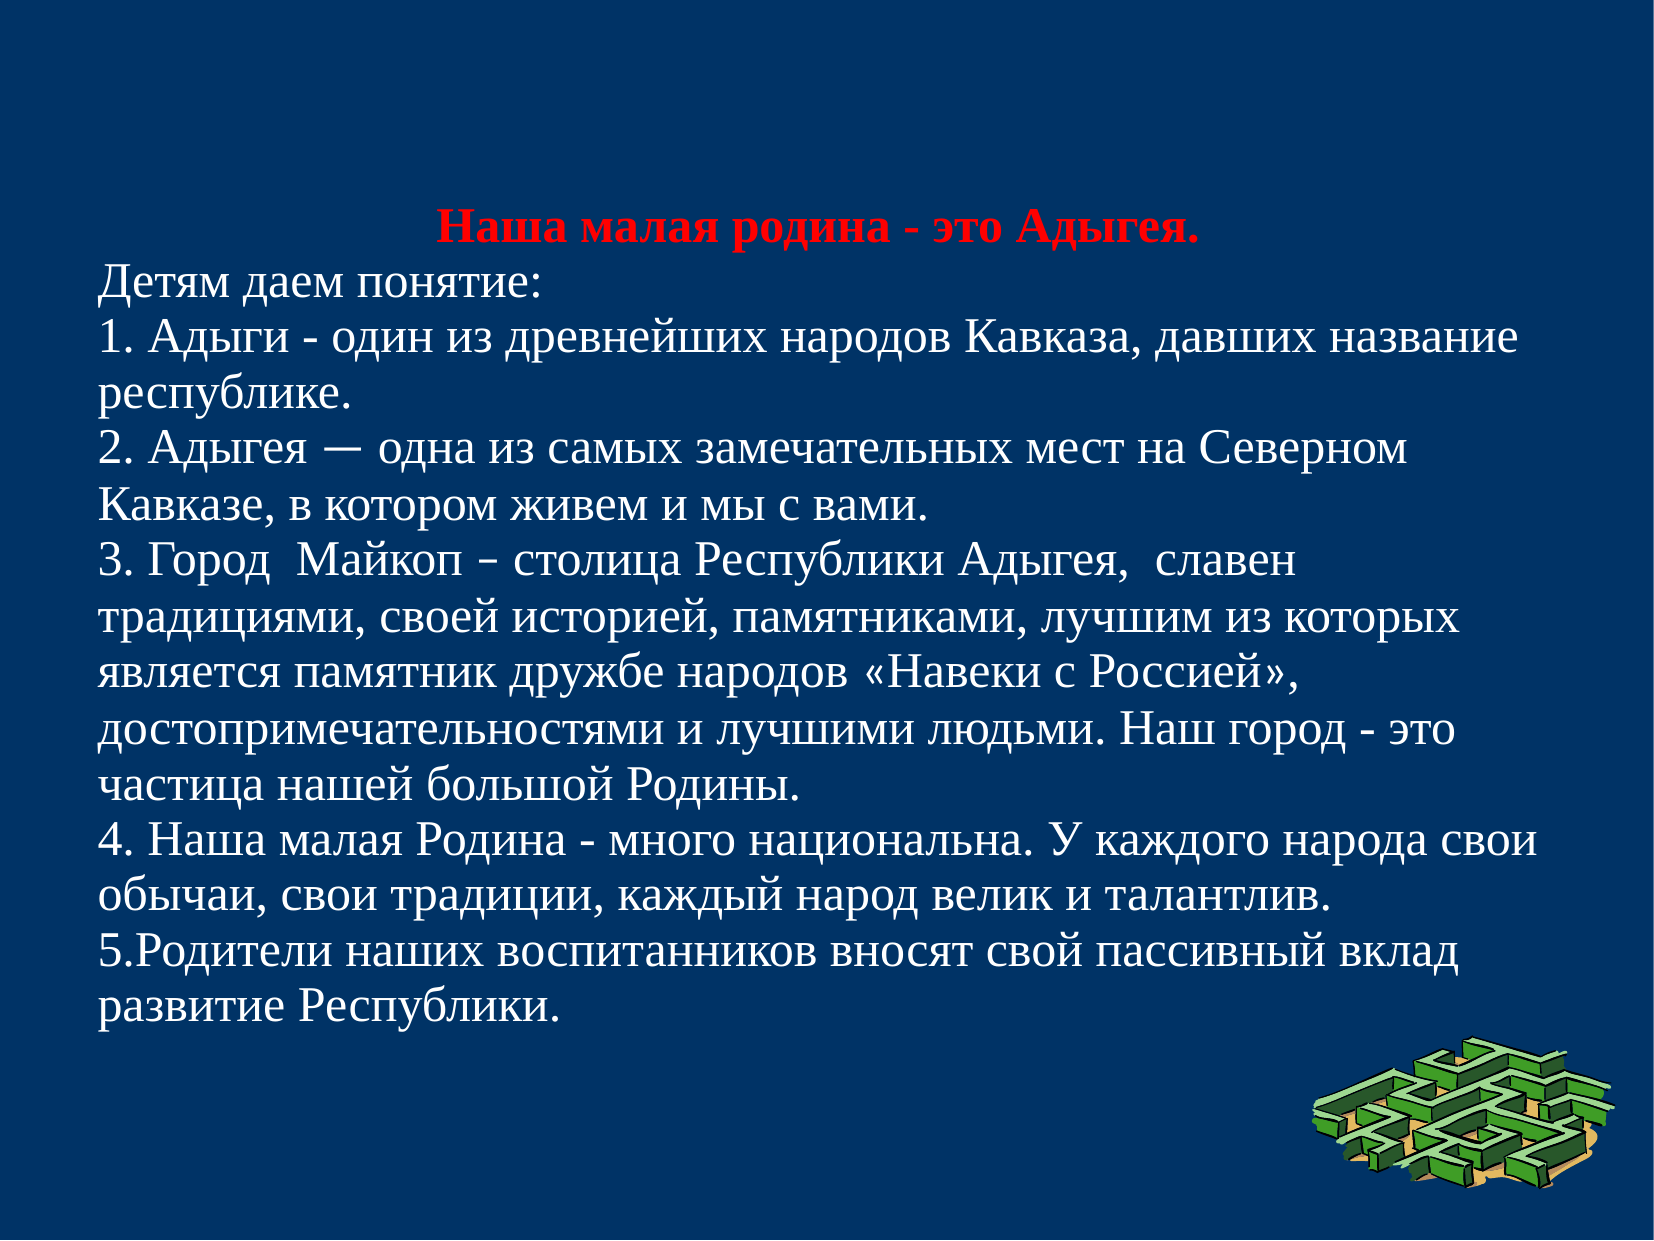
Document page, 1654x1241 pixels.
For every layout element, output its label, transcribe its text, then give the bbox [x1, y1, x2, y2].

text_box Наша малая родина - это Адыгея. Детям даем понятие: 1. Адыги - один из древнейших народов Кавказа, давших название республике. 2. Адыгея — одна из самых замечательных мест на Северном Кавказе, в котором живем и мы с вами. 3. Город Майкоп – столица Республики Адыгея, славен традициями, своей историей, памятниками, лучшим из которых является памятник дружбе народов «Навеки с Россией», достопримечательностями и лучшими людьми. Наш город - это частица нашей большой Родины. 4. Наша малая Родина - много национальна. У каждого народа свои обычаи, свои традиции, каждый народ велик и талантлив. 5.Родители наших воспитанников вносят свой пассивный вклад развитие Республики. [83, 190, 1583, 1040]
